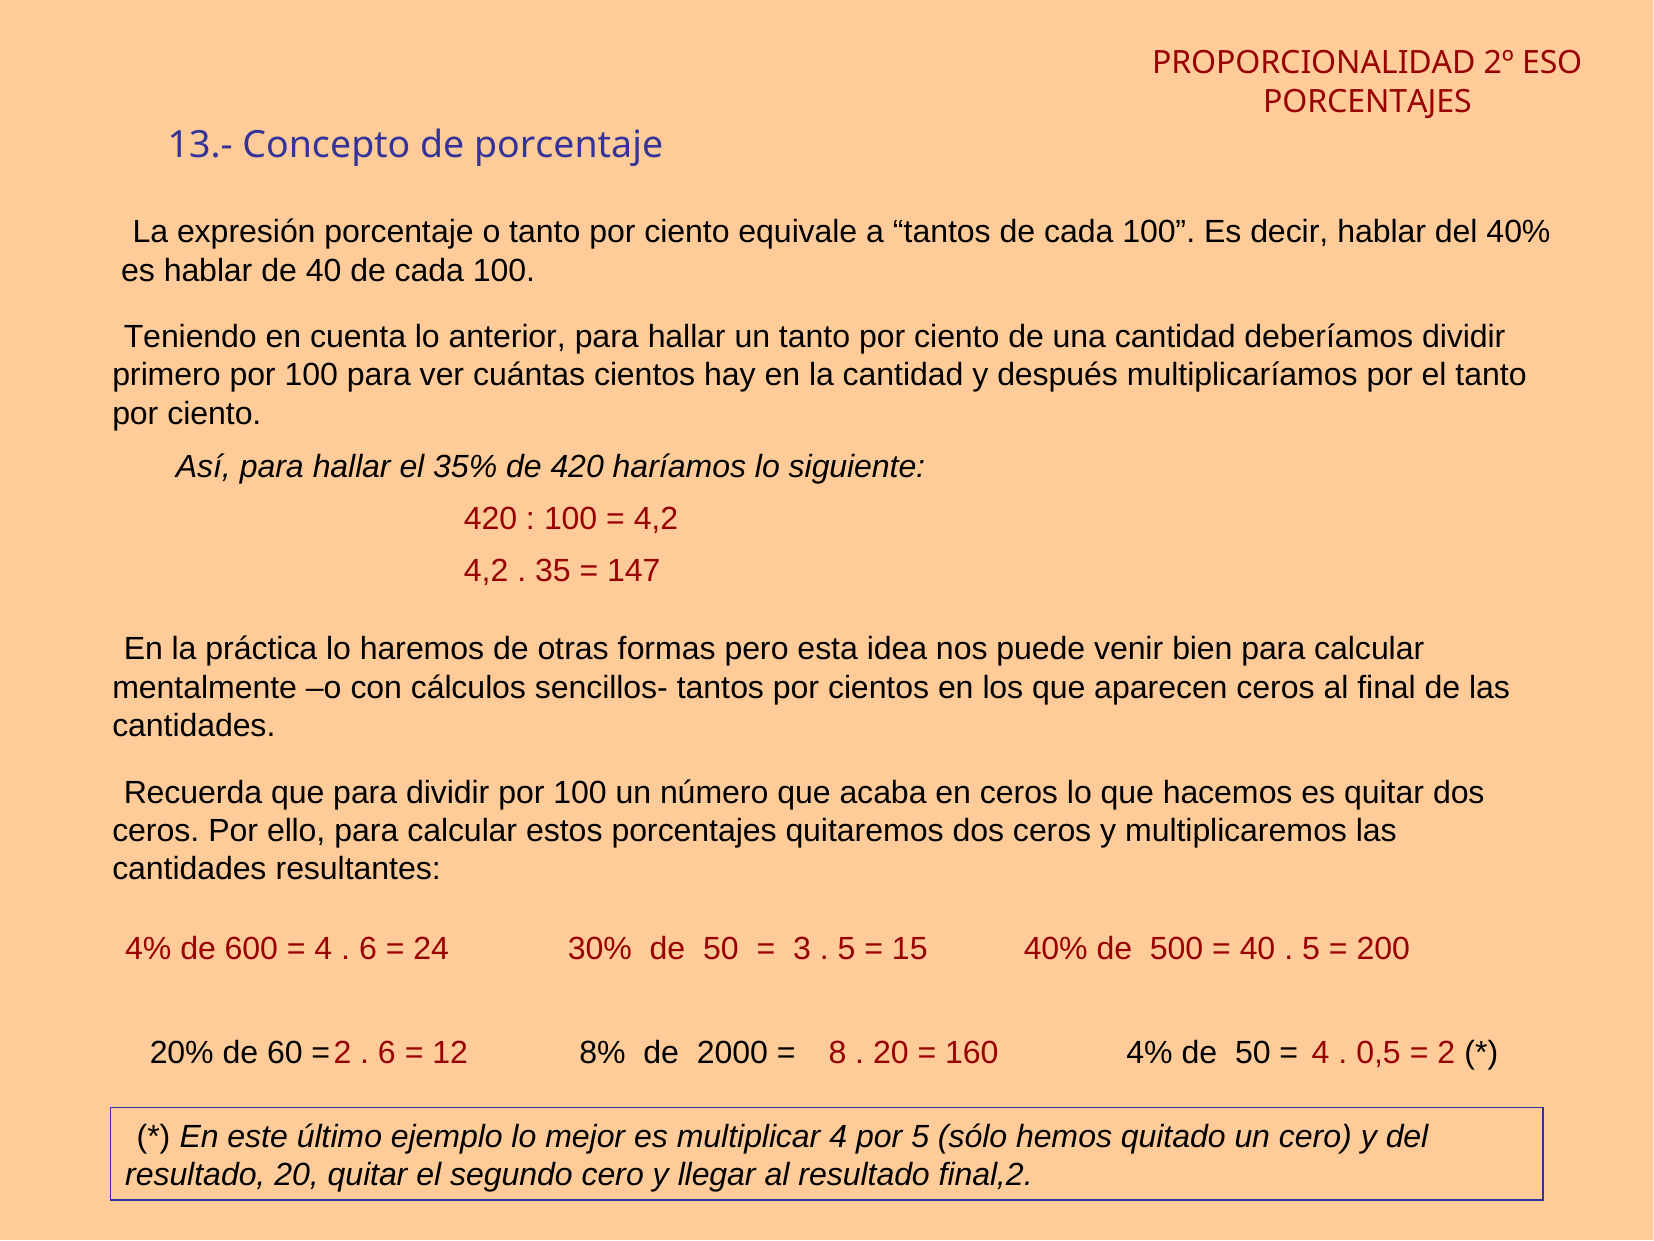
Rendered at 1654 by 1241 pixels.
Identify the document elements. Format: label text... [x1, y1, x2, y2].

text_box 4% de 600 = 4 . 6 = 24 [110, 919, 502, 1012]
text_box En la práctica lo haremos de otras formas pero esta idea nos puede venir bien para calcular mentalmente –o con cálculos sencillos- tantos por cientos en los que aparecen ceros al final de las cantidades. [97, 620, 1583, 751]
text_box La expresión porcentaje o tanto por ciento equivale a “tantos de cada 100”. Es decir, hablar del 40% es hablar de 40 de cada 100. [97, 203, 1569, 296]
text_box 4,2 . 35 = 147 [449, 542, 1062, 596]
text_box 4 . 0,5 = 2 (*) [1296, 1023, 1514, 1078]
text_box 20% de 60 = [123, 1023, 318, 1078]
text_box 40% de 500 = 40 . 5 = 200 [1009, 919, 1478, 974]
text_box 8 . 20 = 160 [813, 1023, 1061, 1078]
text_box (*) En este último ejemplo lo mejor es multiplicar 4 por 5 (sólo hemos quitado un cero) y del resultado, 20, quitar el segundo cero y llegar al resultado final,2. [110, 1107, 1543, 1201]
text_box Así, para hallar el 35% de 420 haríamos lo siguiente: [149, 437, 1439, 492]
text_box 30% de 50 = 3 . 5 = 15 [553, 919, 1009, 974]
text_box 13.- Concepto de porcentaje [152, 112, 679, 173]
text_box Teniendo en cuenta lo anterior, para hallar un tanto por ciento de una cantidad deberíamos dividir primero por 100 para ver cuántas cientos hay en la cantidad y después multiplicaríamos por el tanto por ciento. [97, 307, 1596, 439]
text_box 2 . 6 = 12 [318, 1023, 502, 1078]
text_box 4% de 50 = [1100, 1023, 1296, 1078]
text_box Recuerda que para dividir por 100 un número que acaba en ceros lo que hacemos es quitar dos ceros. Por ello, para calcular estos porcentajes quitaremos dos ceros y multiplicaremos las cantidades resultantes: [97, 763, 1556, 895]
text_box 420 : 100 = 4,2 [449, 489, 1036, 542]
text_box 8% de 2000 = [553, 1023, 813, 1078]
text_box PROPORCIONALIDAD 2º ESO PORCENTAJES [1137, 34, 1598, 127]
